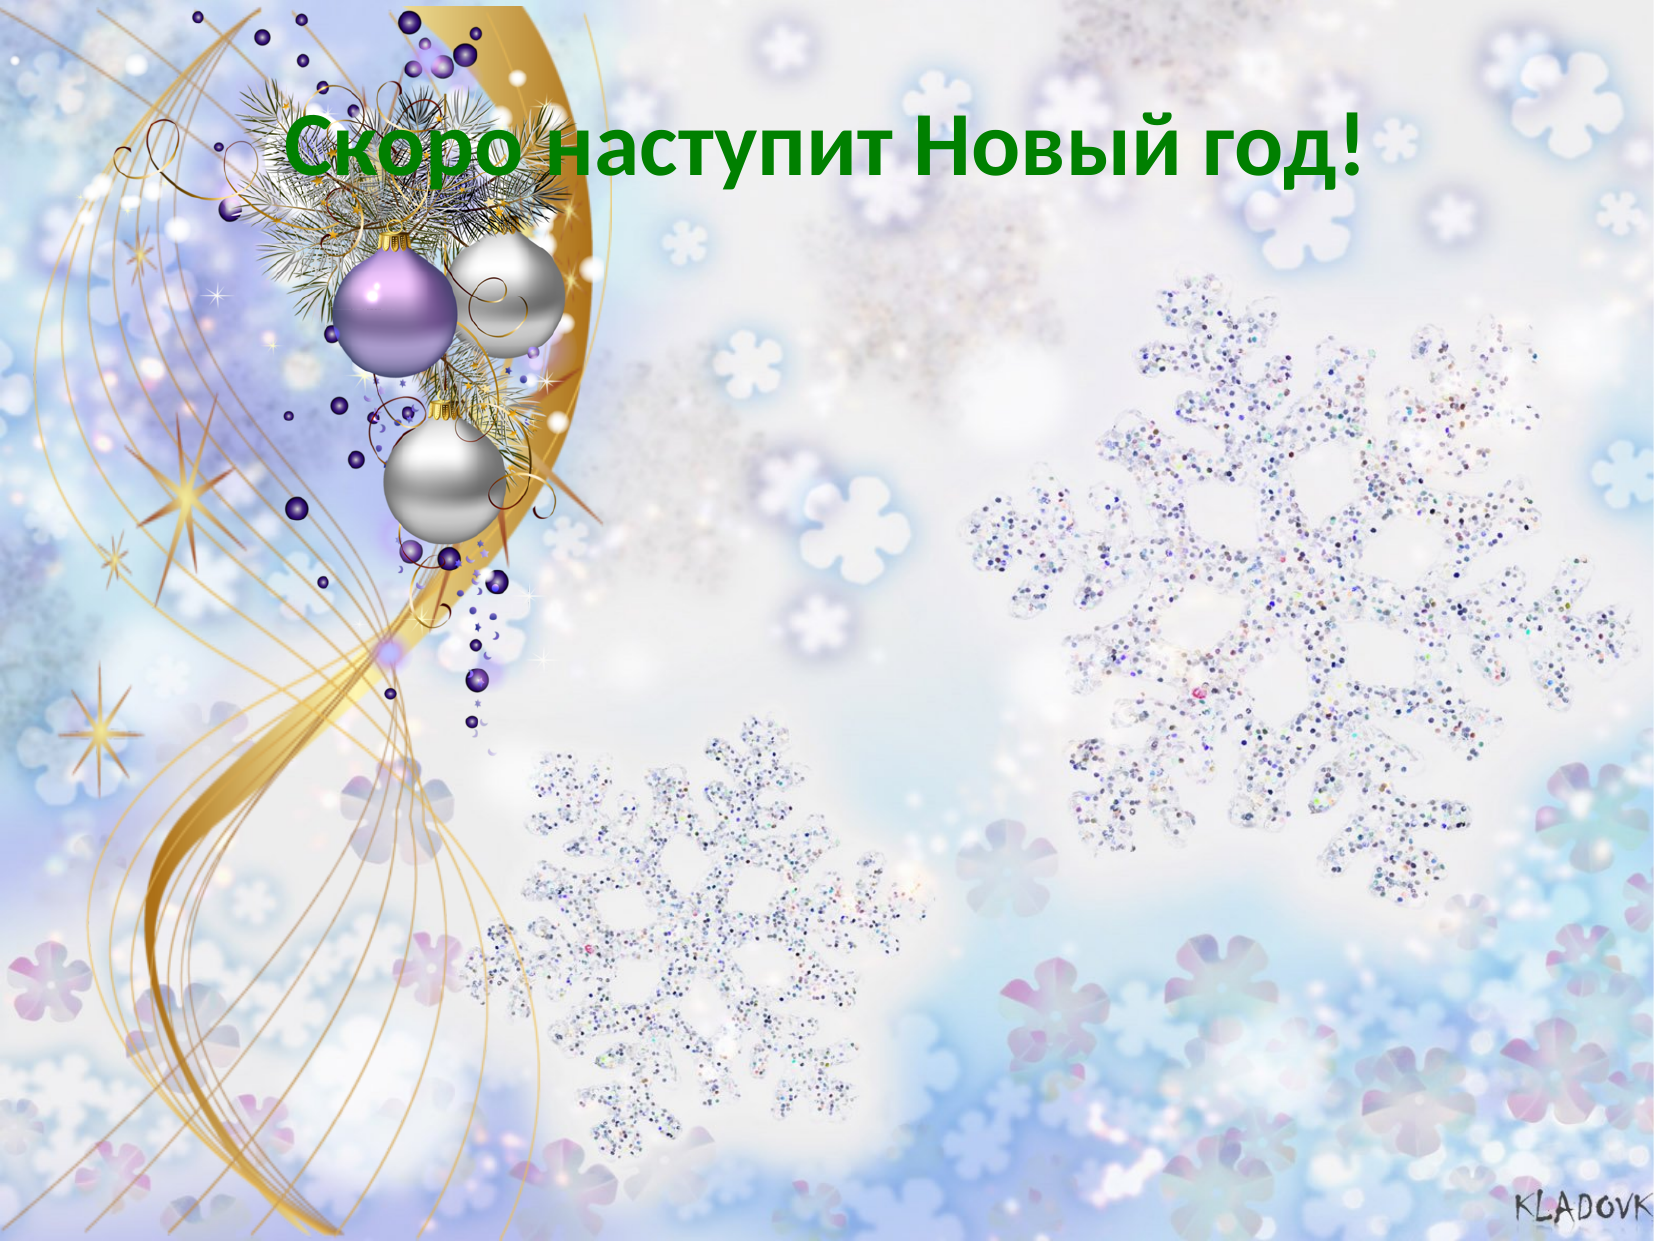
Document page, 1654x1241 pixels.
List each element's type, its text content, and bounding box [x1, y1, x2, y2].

title Скоро наступит Новый год! [82, 56, 1571, 250]
picture [0, 0, 1654, 1241]
